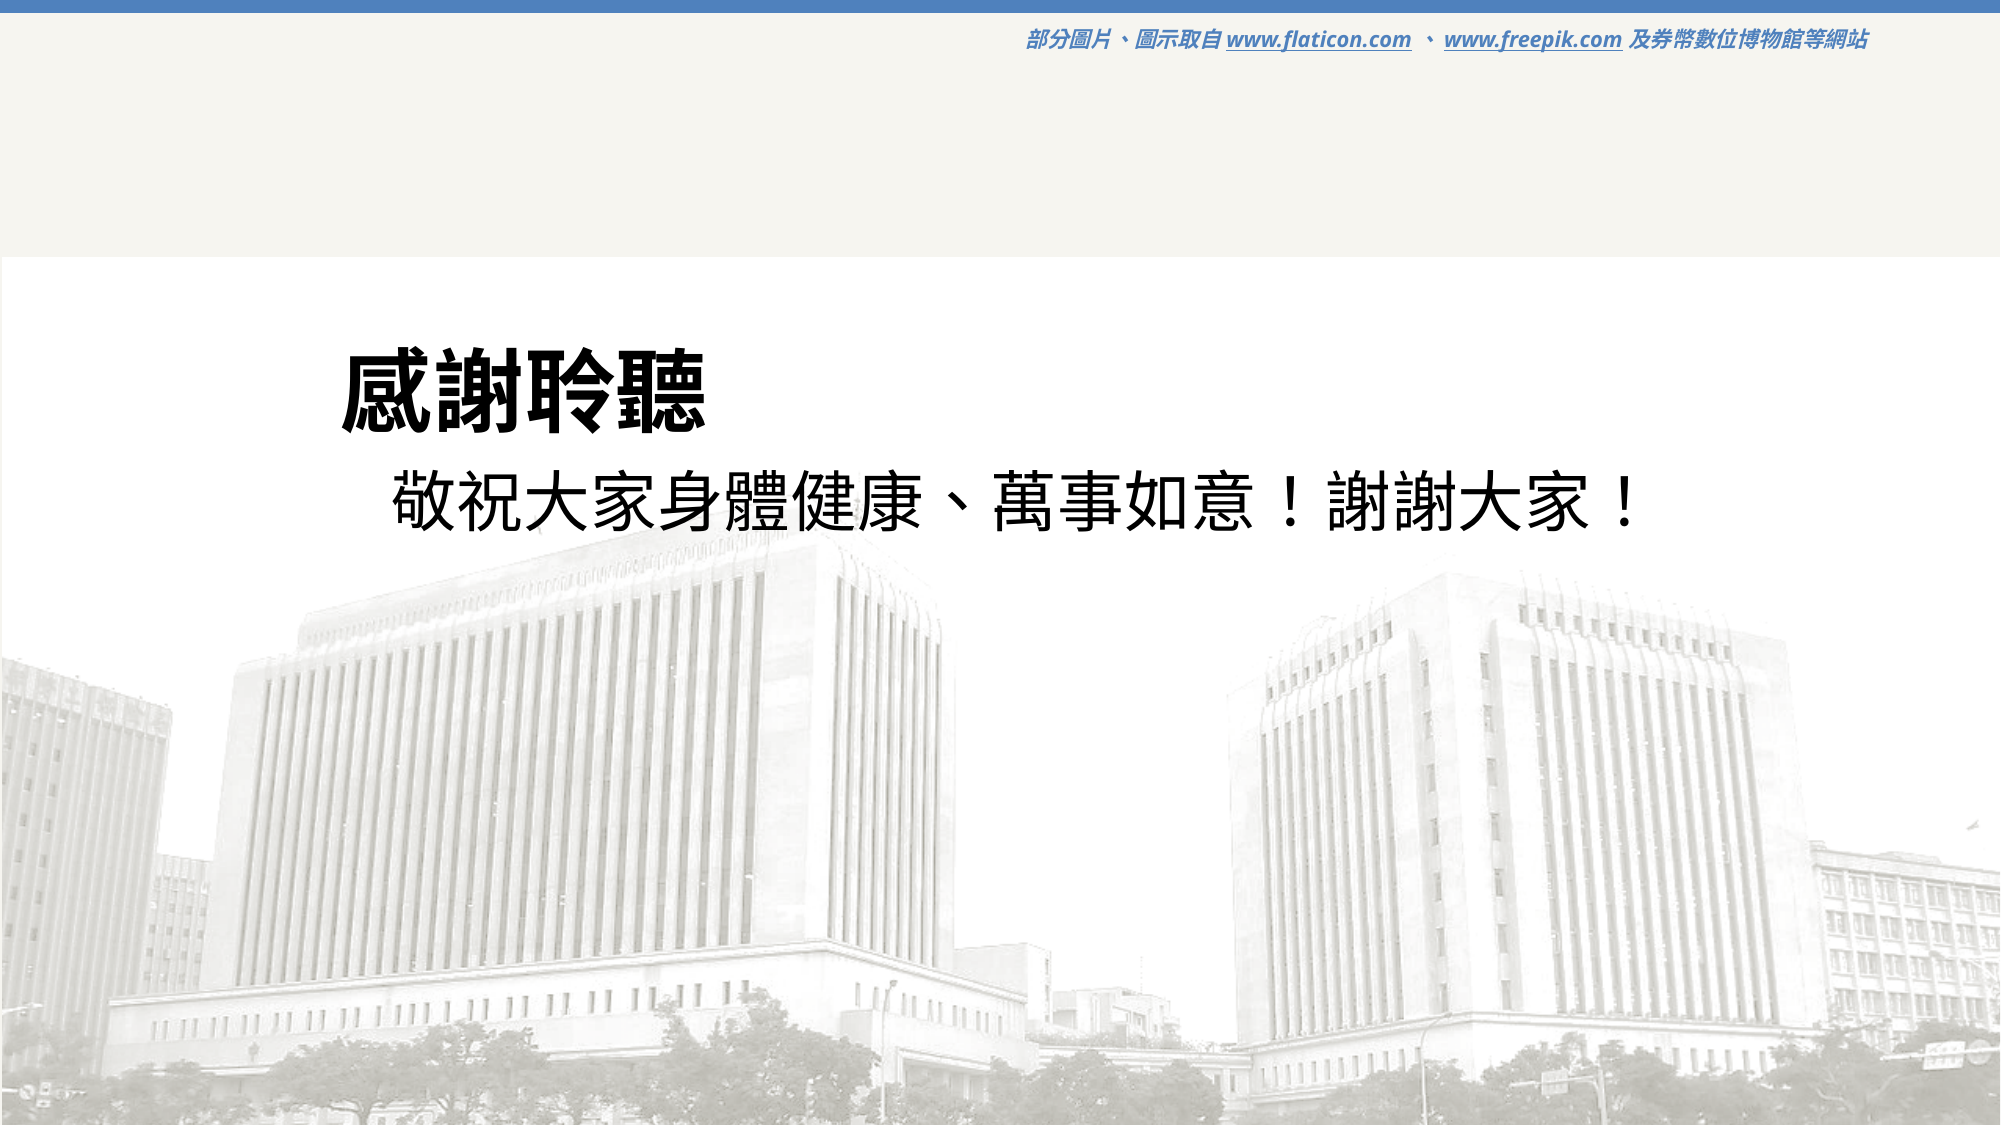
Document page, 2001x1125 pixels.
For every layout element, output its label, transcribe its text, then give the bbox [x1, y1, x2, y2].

text_box 部分圖片、圖示取自www.flaticon.com、www.freepik.com及券幣數位博物館等網站 [1010, 19, 2000, 60]
picture [0, 257, 2000, 1125]
text_box 感謝聆聽 [297, 324, 752, 453]
text_box 敬祝大家身體健康、萬事如意！謝謝大家！ [375, 452, 1686, 550]
